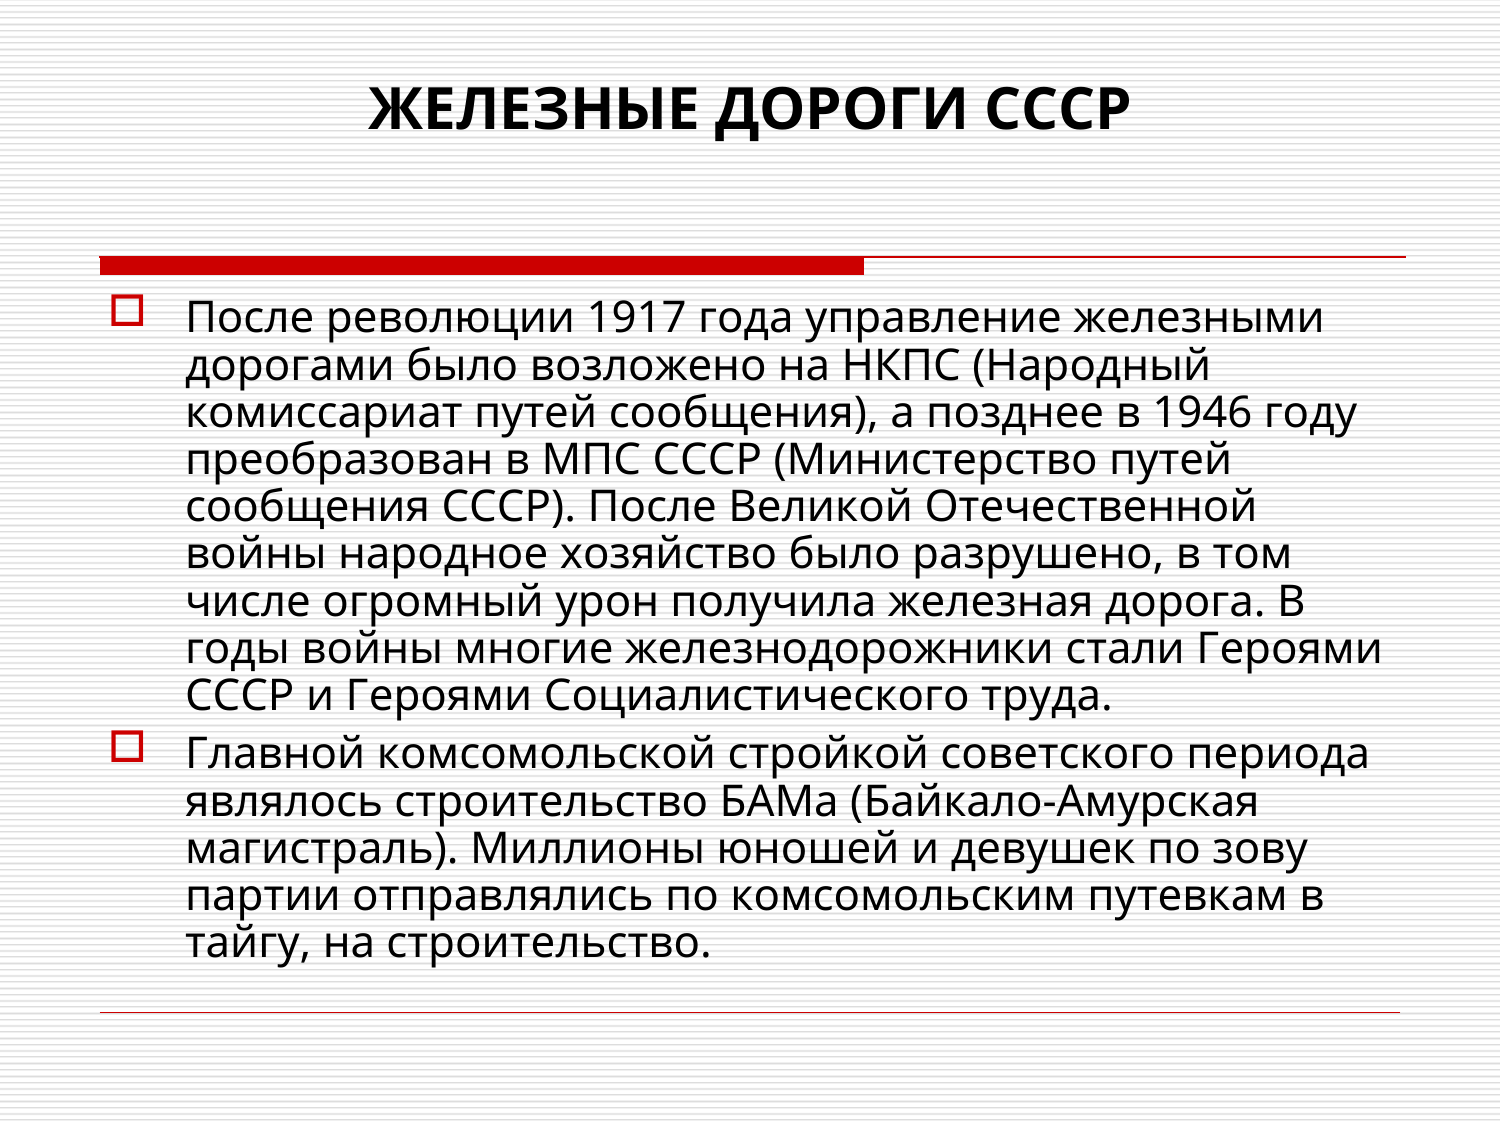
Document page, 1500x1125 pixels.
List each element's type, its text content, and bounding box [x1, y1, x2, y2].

picture [0, 0, 1500, 1125]
list После революции 1917 года управление железными дорогами было возложено на НКПС (Народный комиссариат путей сообщения), а позднее в 1946 году преобразован в МПС СССР (Министерство путей сообщения СССР). После Великой Отечественной войны народное хозяйство было разрушено, в том числе огромный урон получила железная дорога. В годы войны многие железнодорожники стали Героями СССР и Героями Социалистического труда. Главной комсомольской стройкой советского периода являлось строительство БАМа (Байкало-Амурская магистраль). Миллионы юношей и девушек по зову партии отправлялись по комсомольским путевкам в тайгу, на строительство. [92, 287, 1406, 1071]
title ЖЕЛЕЗНЫЕ ДОРОГИ СССР [94, 49, 1407, 149]
